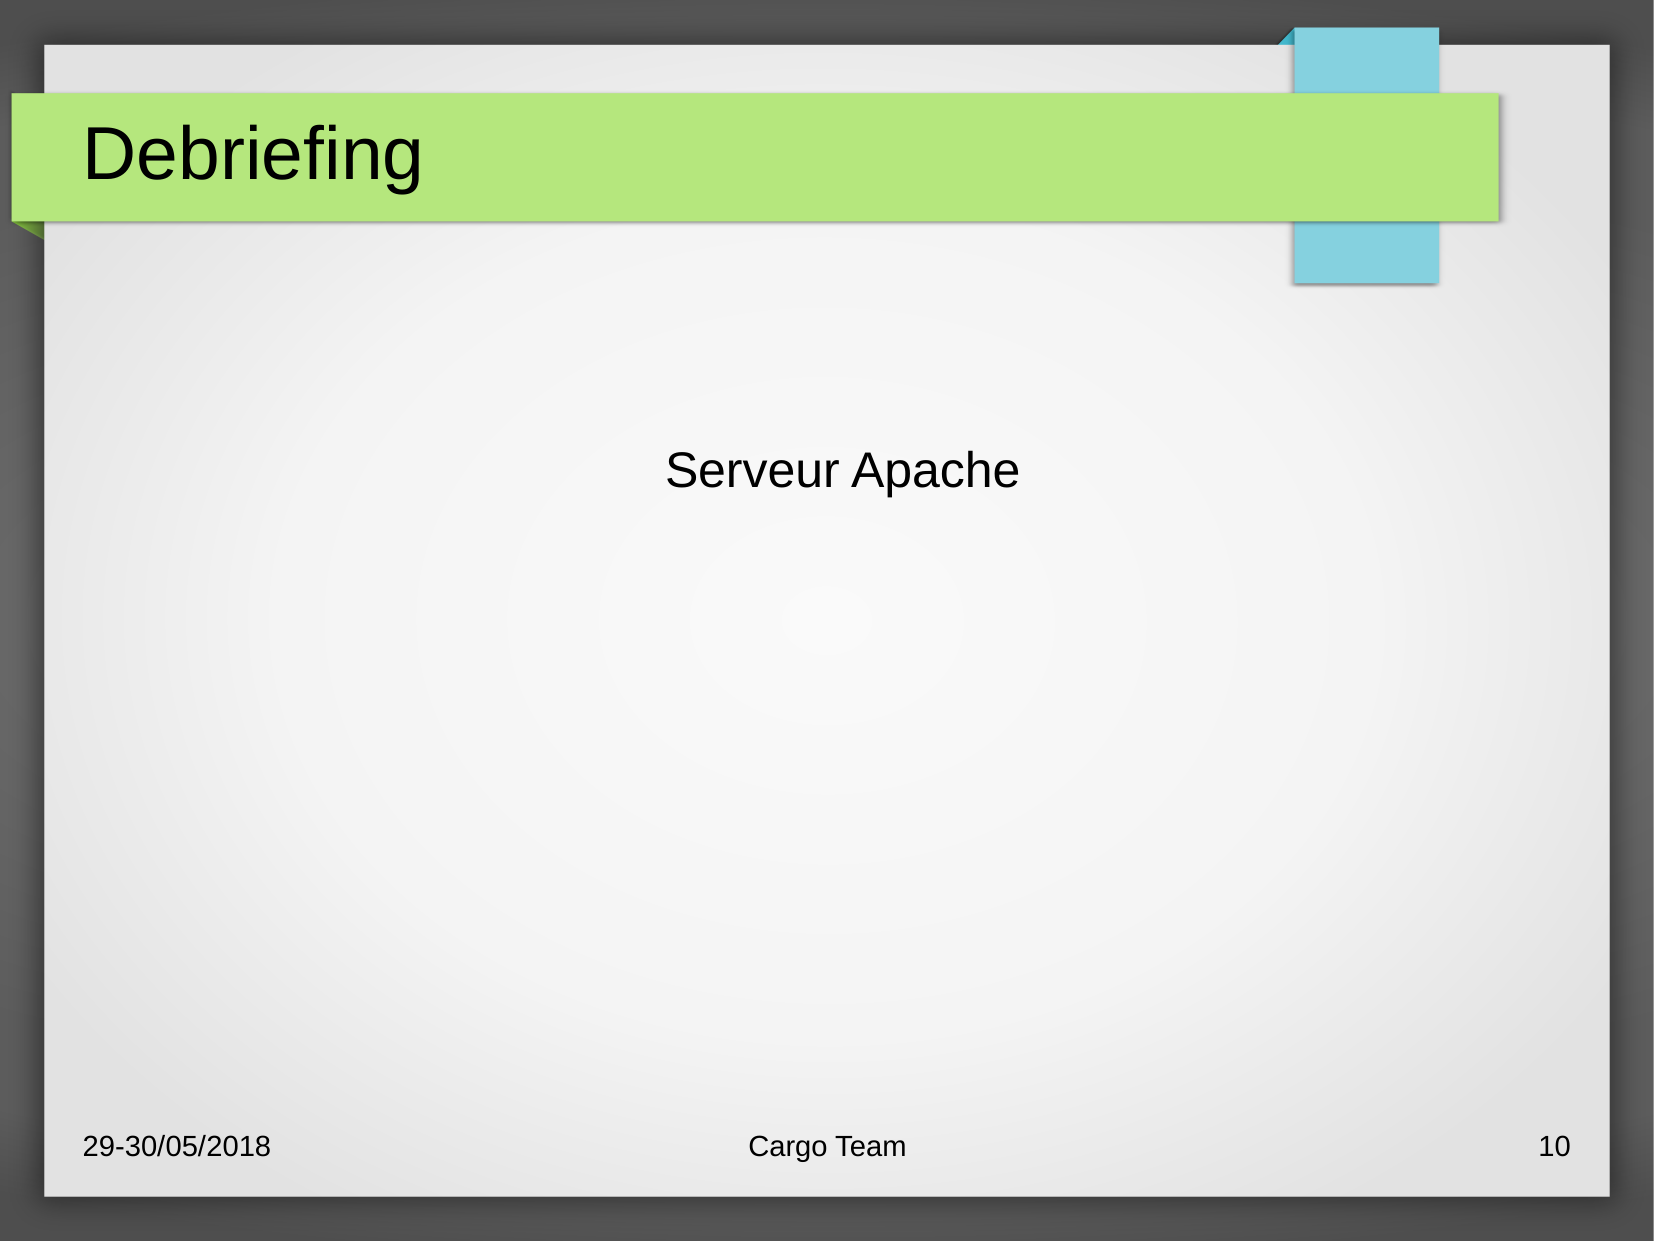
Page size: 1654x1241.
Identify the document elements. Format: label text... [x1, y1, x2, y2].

text_box Serveur Apache [120, 435, 1531, 533]
picture [0, 0, 1654, 1241]
title Debriefing [82, 94, 1264, 213]
